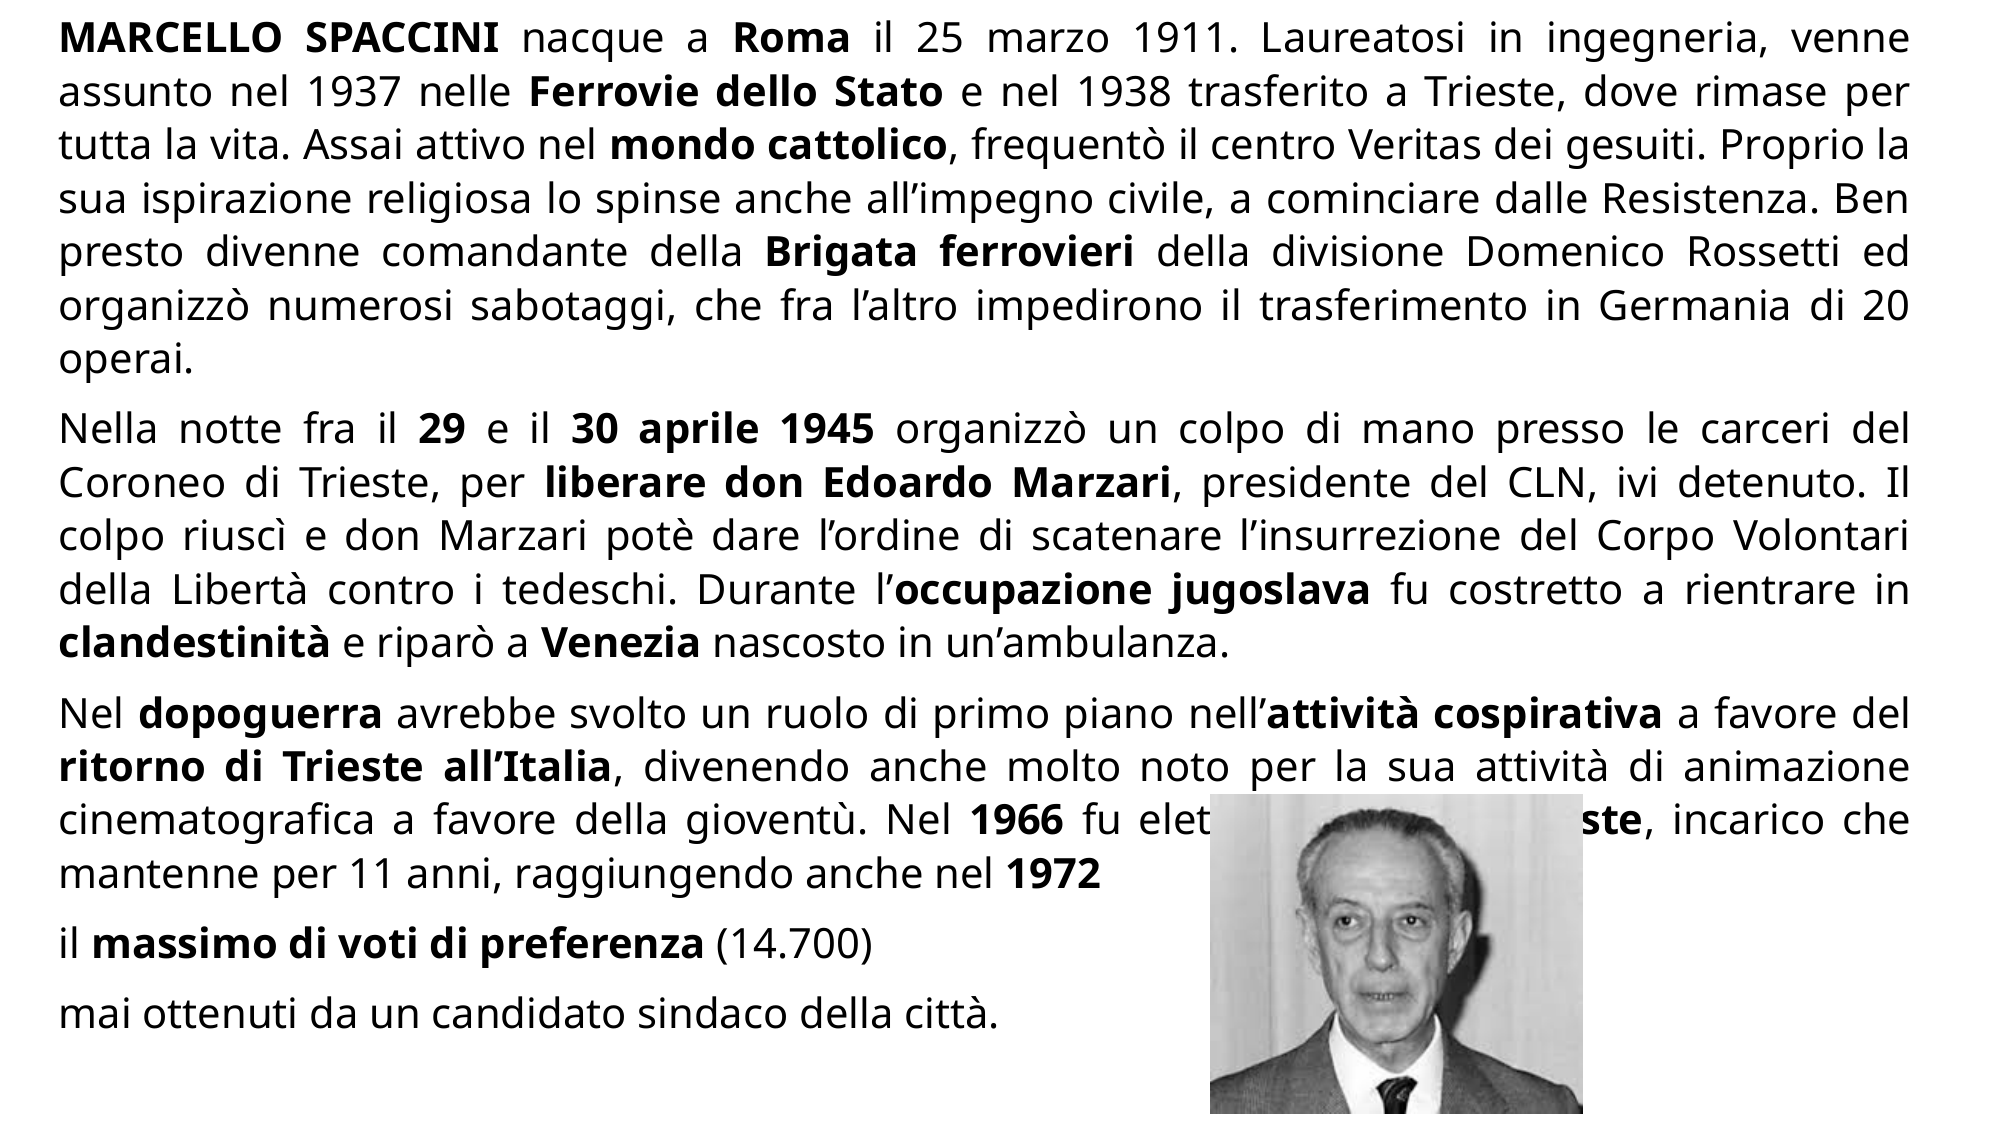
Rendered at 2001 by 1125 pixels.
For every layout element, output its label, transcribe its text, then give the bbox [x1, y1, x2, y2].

text_box MARCELLO SPACCINI nacque a Roma il 25 marzo 1911. Laureatosi in ingegneria, venne assunto nel 1937 nelle Ferrovie dello Stato e nel 1938 trasferito a Trieste, dove rimase per tutta la vita. Assai attivo nel mondo cattolico, frequentò il centro Veritas dei gesuiti. Proprio la sua ispirazione religiosa lo spinse anche all’impegno civile, a cominciare dalle Resistenza. Ben presto divenne comandante della Brigata ferrovieri della divisione Domenico Rossetti ed organizzò numerosi sabotaggi, che fra l’altro impedirono il trasferimento in Germania di 20 operai. Nella notte fra il 29 e il 30 aprile 1945 organizzò un colpo di mano presso le carceri del Coroneo di Trieste, per liberare don Edoardo Marzari, presidente del CLN, ivi detenuto. Il colpo riuscì e don Marzari potè dare l’ordine di scatenare l’insurrezione del Corpo Volontari della Libertà contro i tedeschi. Durante l’occupazione jugoslava fu costretto a rientrare in clandestinità e riparò a Venezia nascosto in un’ambulanza. Nel dopoguerra avrebbe svolto un ruolo di primo piano nell’attività cospirativa a favore del ritorno di Trieste all’Italia, divenendo anche molto noto per la sua attività di animazione cinematografica a favore della gioventù. Nel 1966 fu eletto sindaco di Trieste, incarico che mantenne per 11 anni, raggiungendo anche nel 1972 il massimo di voti di preferenza (14.700) mai ottenuti da un candidato sindaco della città. [43, 0, 1942, 998]
picture [1210, 794, 1583, 1114]
